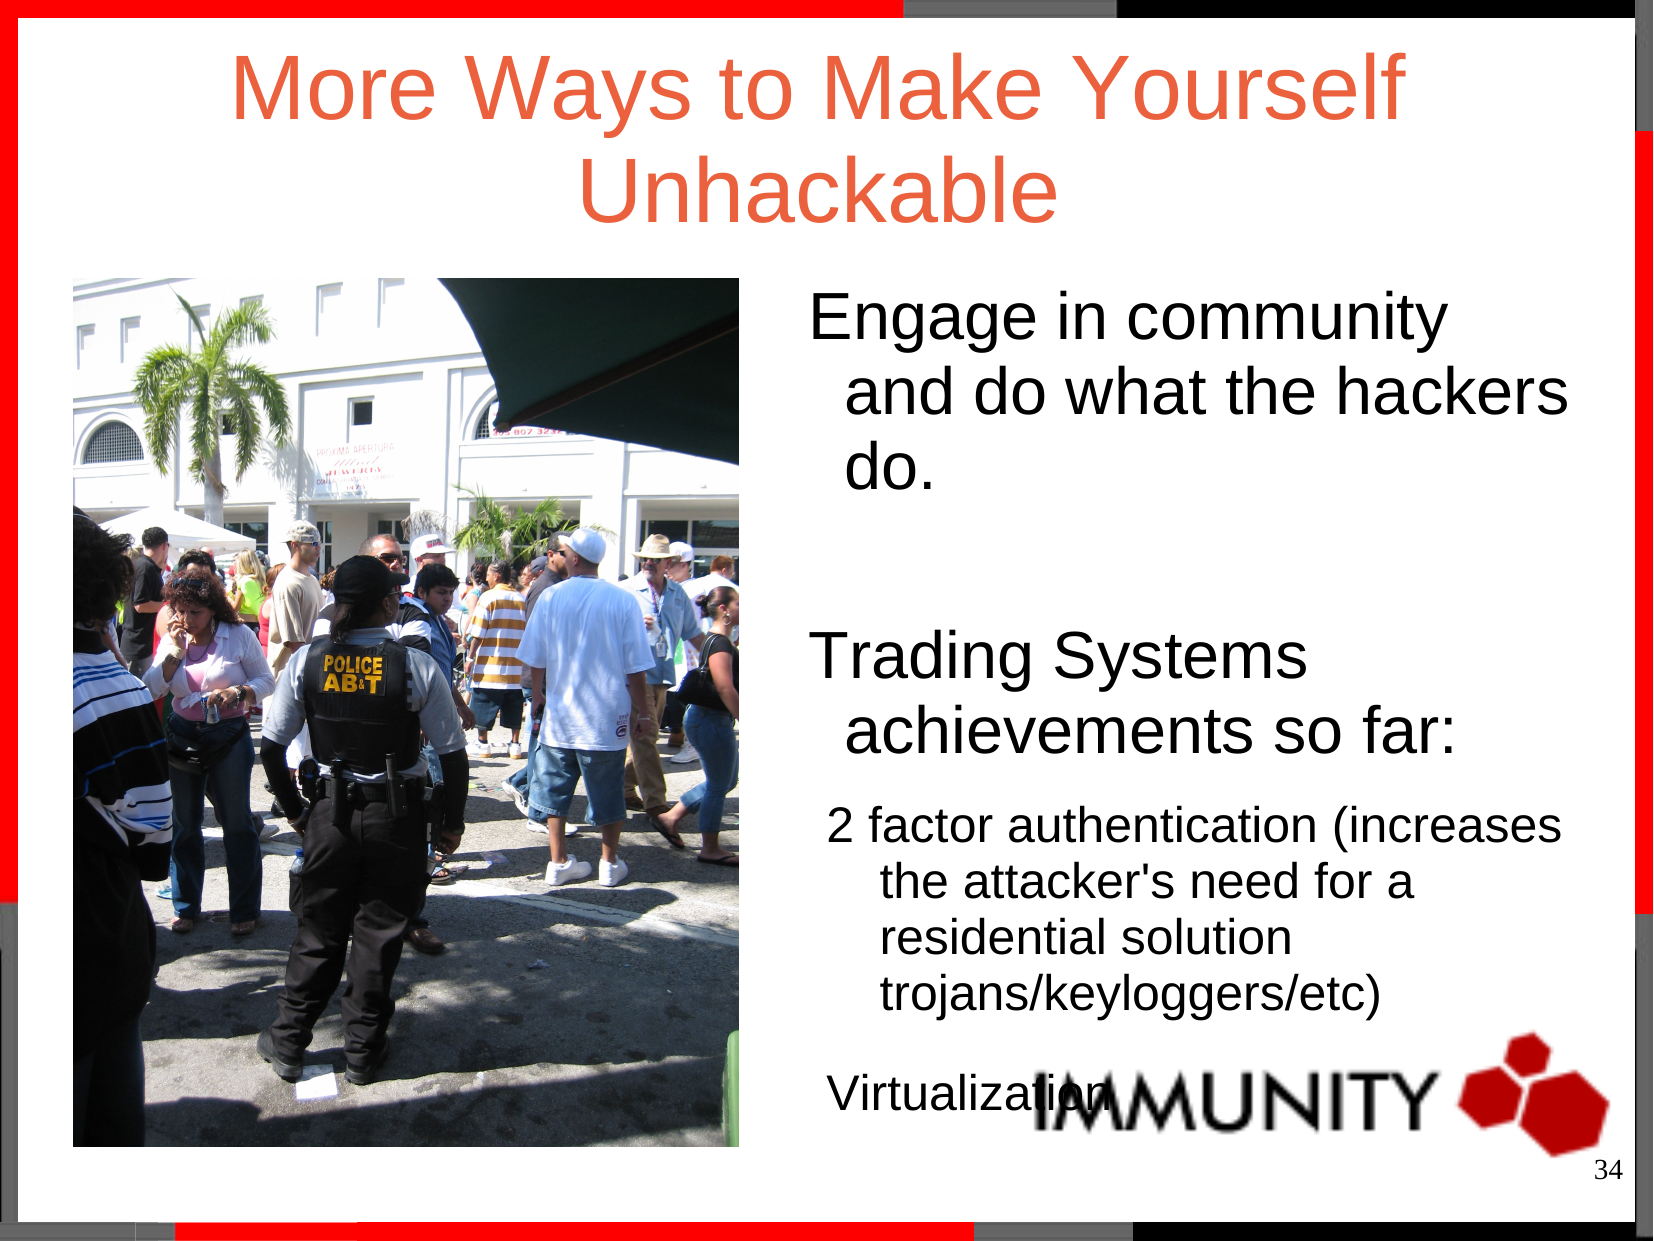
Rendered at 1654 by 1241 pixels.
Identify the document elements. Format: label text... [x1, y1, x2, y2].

list Engage in community and do what the hackers do. Trading Systems achievements so far: 2 factor authentication (increases the attacker's need for a residential solution trojans/keyloggers/etc) Virtualization [808, 279, 1571, 1145]
title More Ways to Make Yourself Unhackable [75, 35, 1563, 243]
picture [0, 0, 1653, 1241]
picture [73, 278, 739, 1147]
